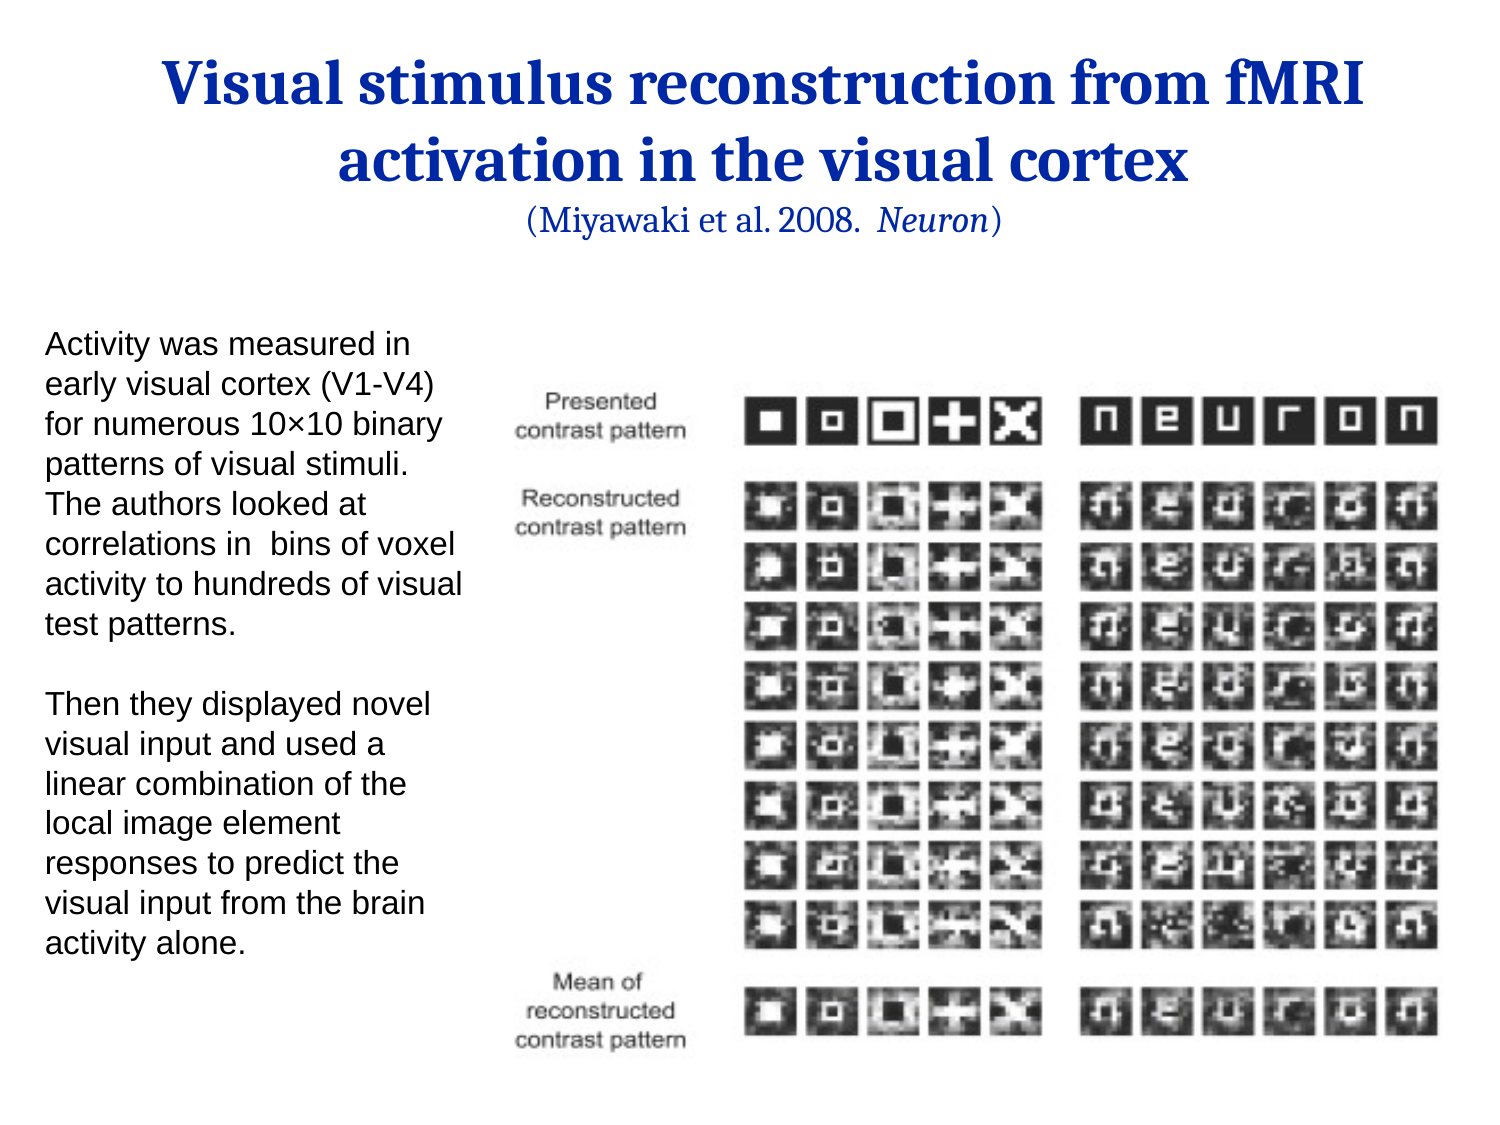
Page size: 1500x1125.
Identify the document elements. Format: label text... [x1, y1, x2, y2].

text_box Activity was measured in early visual cortex (V1-V4) for numerous 10×10 binary patterns of visual stimuli. The authors looked at correlations in bins of voxel activity to hundreds of visual test patterns. Then they displayed novel visual input and used a linear combination of the local image element responses to predict the visual input from the brain activity alone. [30, 315, 481, 969]
title Visual stimulus reconstruction from fMRI activation in the visual cortex (Miyawaki et al. 2008. Neuron) [162, 34, 1491, 240]
picture [495, 374, 1472, 1072]
